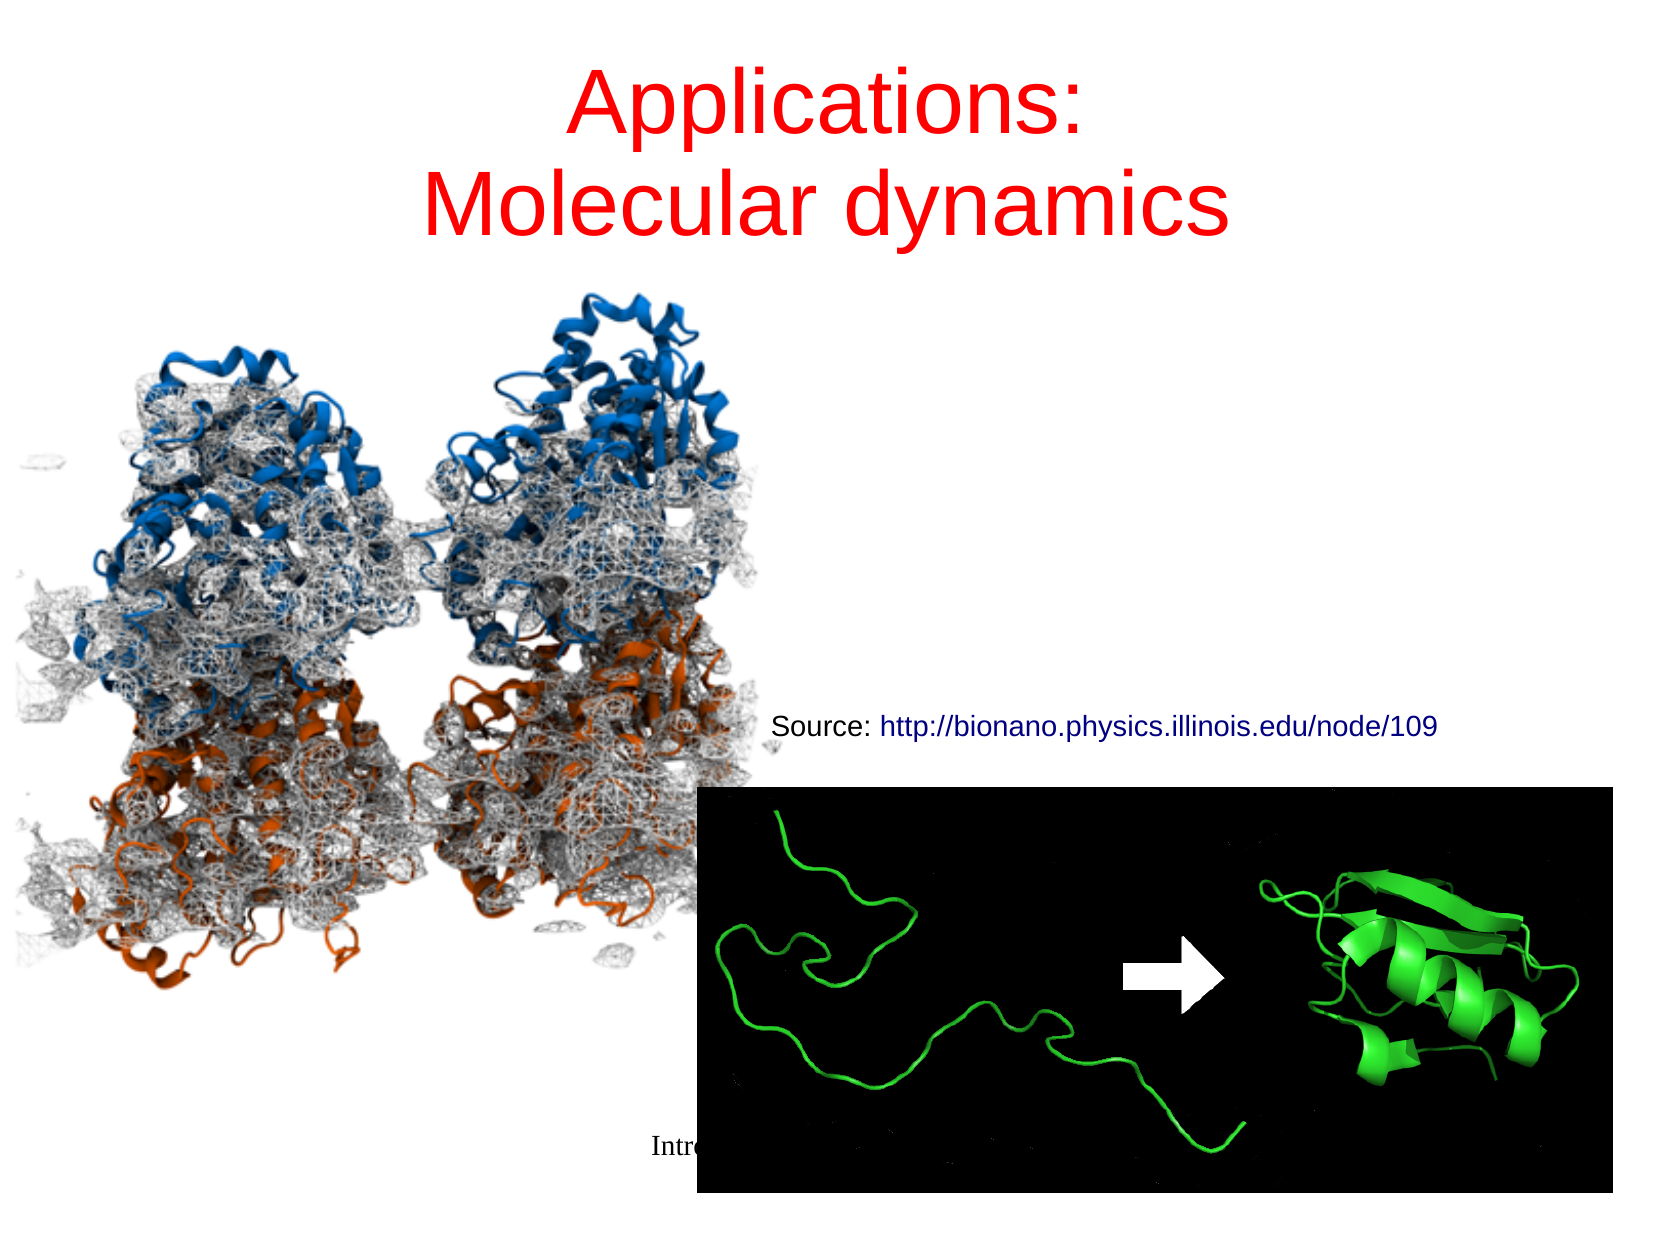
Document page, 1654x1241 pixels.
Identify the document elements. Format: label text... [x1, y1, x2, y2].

title Applications: Molecular dynamics [82, 49, 1571, 257]
picture [0, 279, 1613, 1193]
text_box Source: http://bionano.physics.illinois.edu/node/109 [756, 702, 1463, 751]
